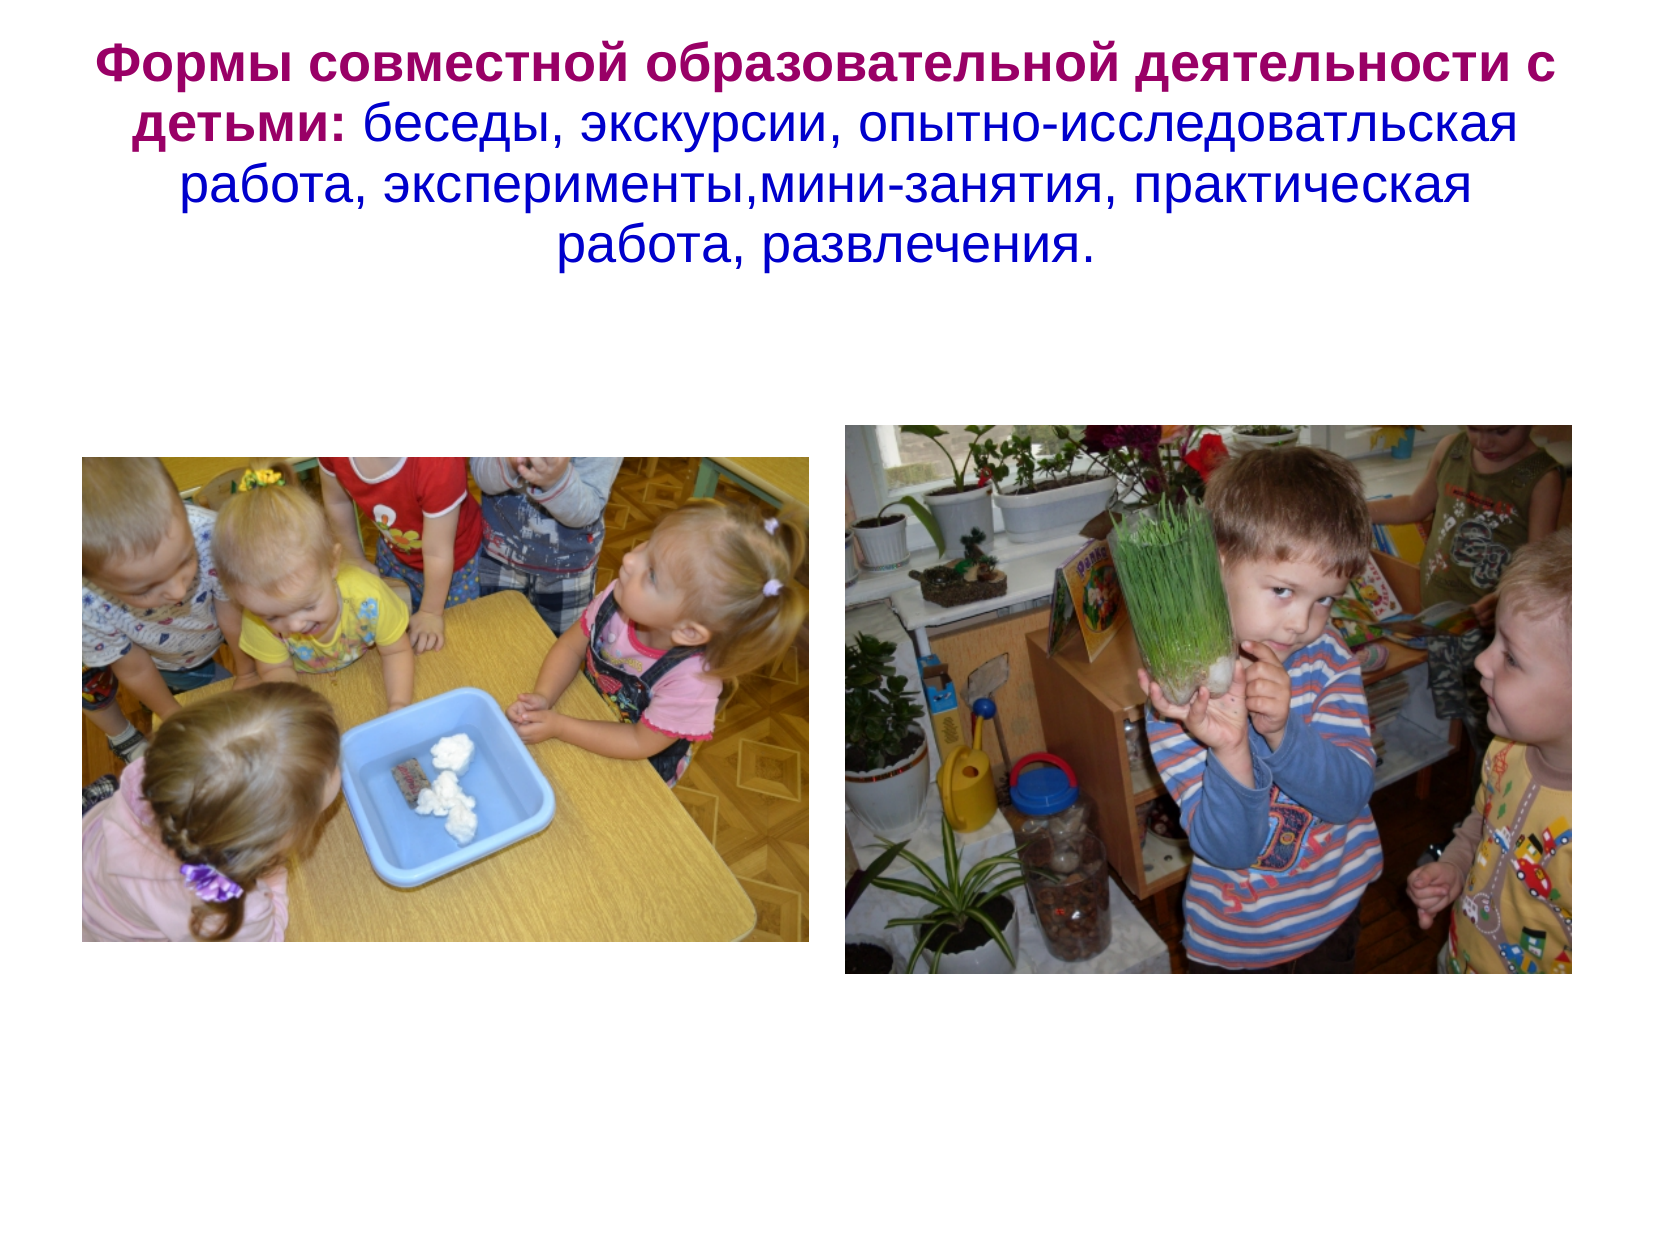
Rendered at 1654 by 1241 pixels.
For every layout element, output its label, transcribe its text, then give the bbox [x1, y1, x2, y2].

title Формы совместной образовательной деятельности с детьми: беседы, экскурсии, опытно-исследоватльская работа, эксперименты,мини-занятия, практическая работа, развлечения. [82, 30, 1571, 276]
picture [82, 457, 809, 942]
picture [845, 425, 1572, 974]
